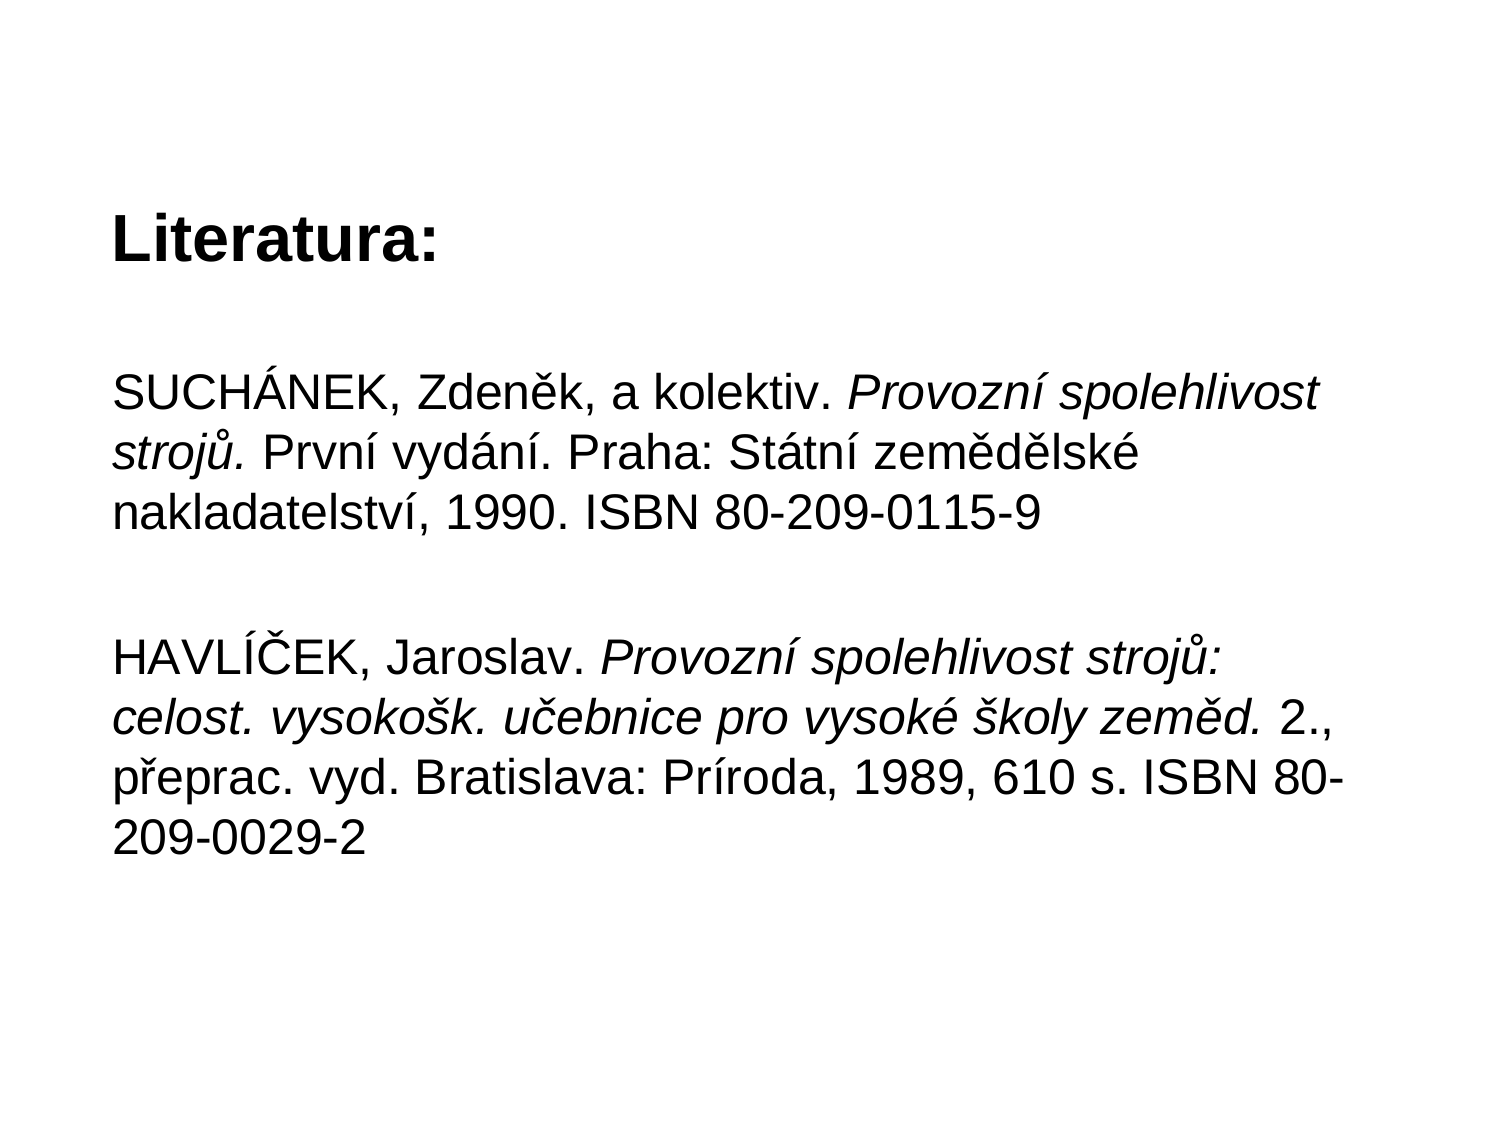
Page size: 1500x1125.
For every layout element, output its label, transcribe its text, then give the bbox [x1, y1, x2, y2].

text_box Literatura: SUCHÁNEK, Zdeněk, a kolektiv. Provozní spolehlivost strojů. První vydání. Praha: Státní zemědělské nakladatelství, 1990. ISBN 80-209-0115-9 HAVLÍČEK, Jaroslav. Provozní spolehlivost strojů: celost. vysokošk. učebnice pro vysoké školy zeměd. 2., přeprac. vyd. Bratislava: Príroda, 1989, 610 s. ISBN 80-209-0029-2 [41, 90, 1392, 693]
